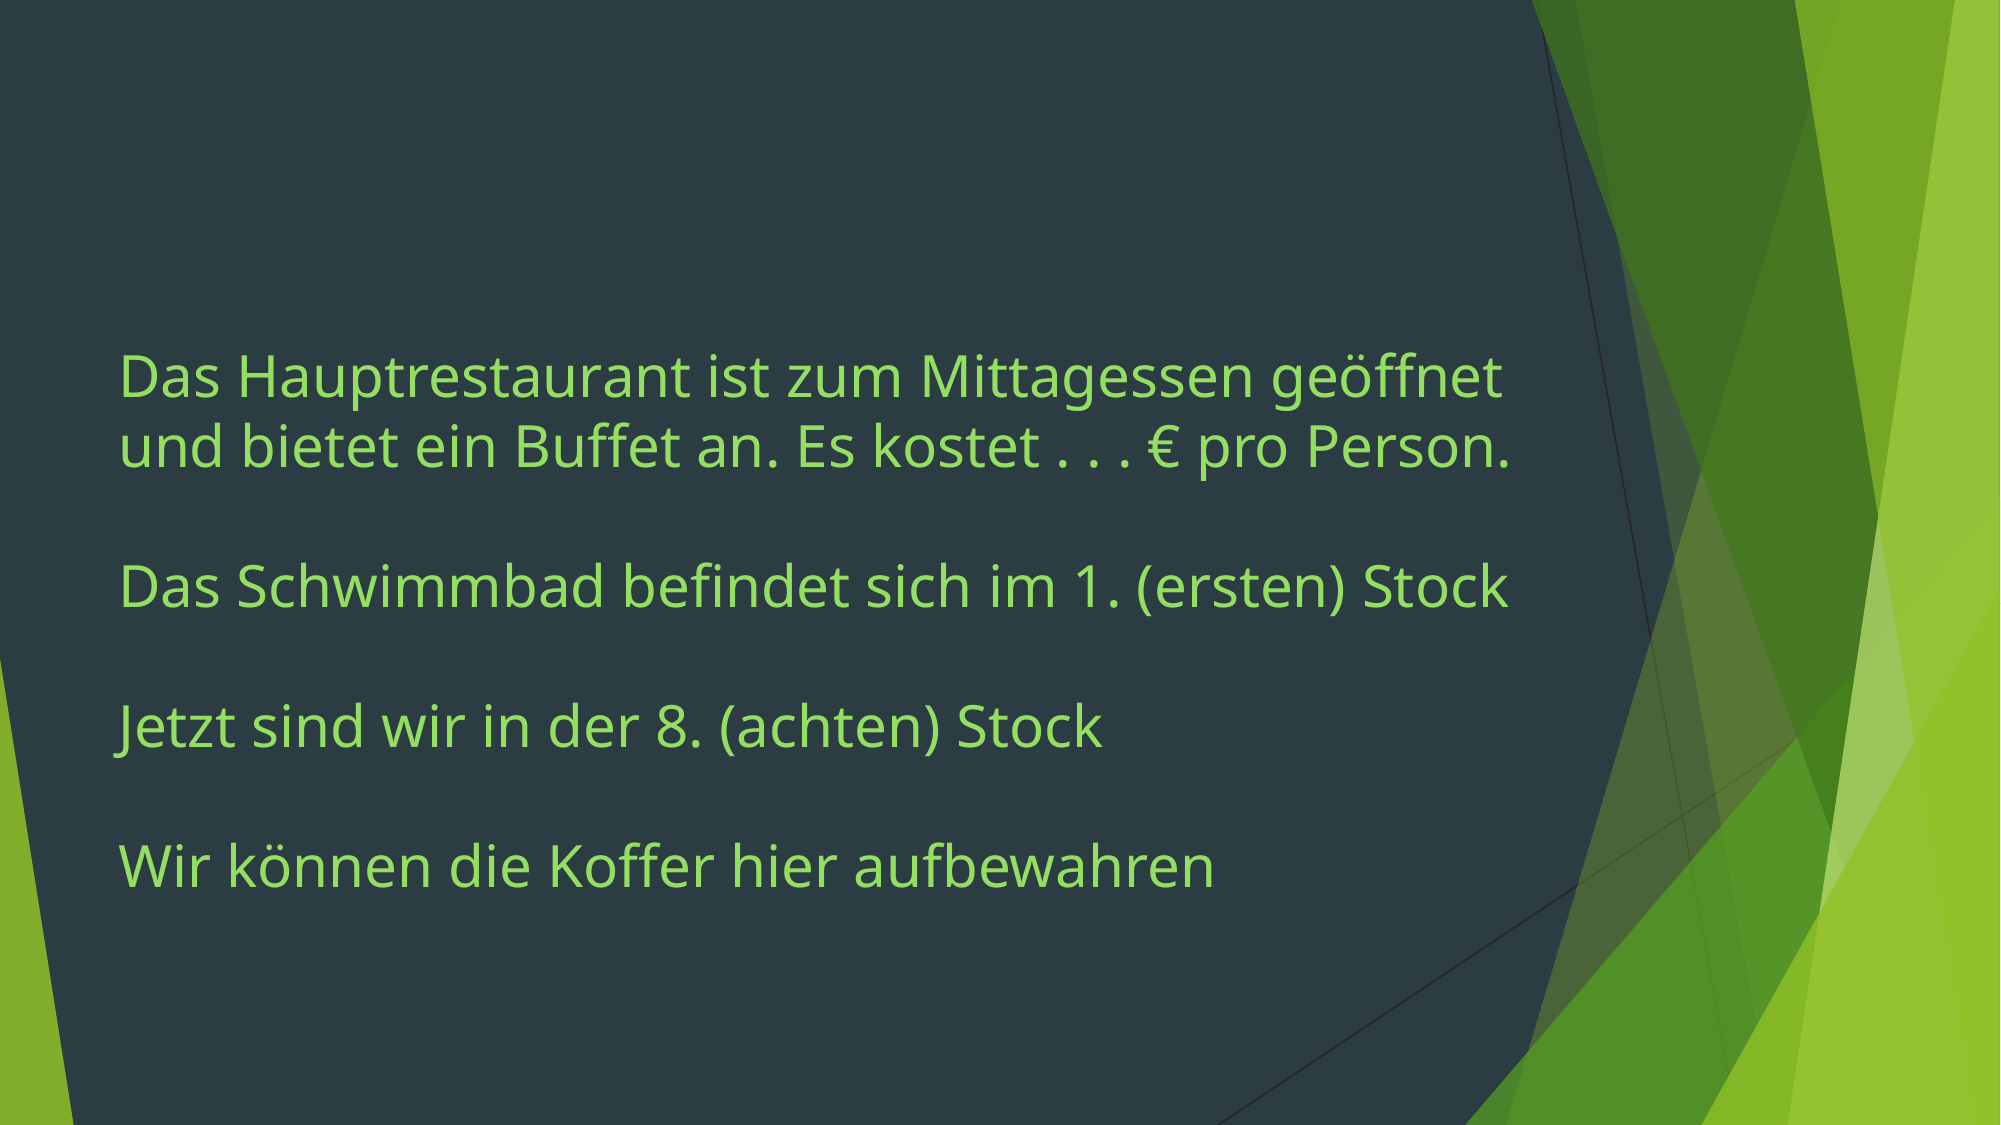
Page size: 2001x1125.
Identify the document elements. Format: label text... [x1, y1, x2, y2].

text_box Das Hauptrestaurant ist zum Mittagessen geöffnet und bietet ein Buffet an. Es kostet . . . € pro Person. Das Schwimmbad befindet sich im 1. (ersten) Stock Jetzt sind wir in der 8. (achten) Stock Wir können die Koffer hier aufbewahren [103, 331, 1593, 913]
